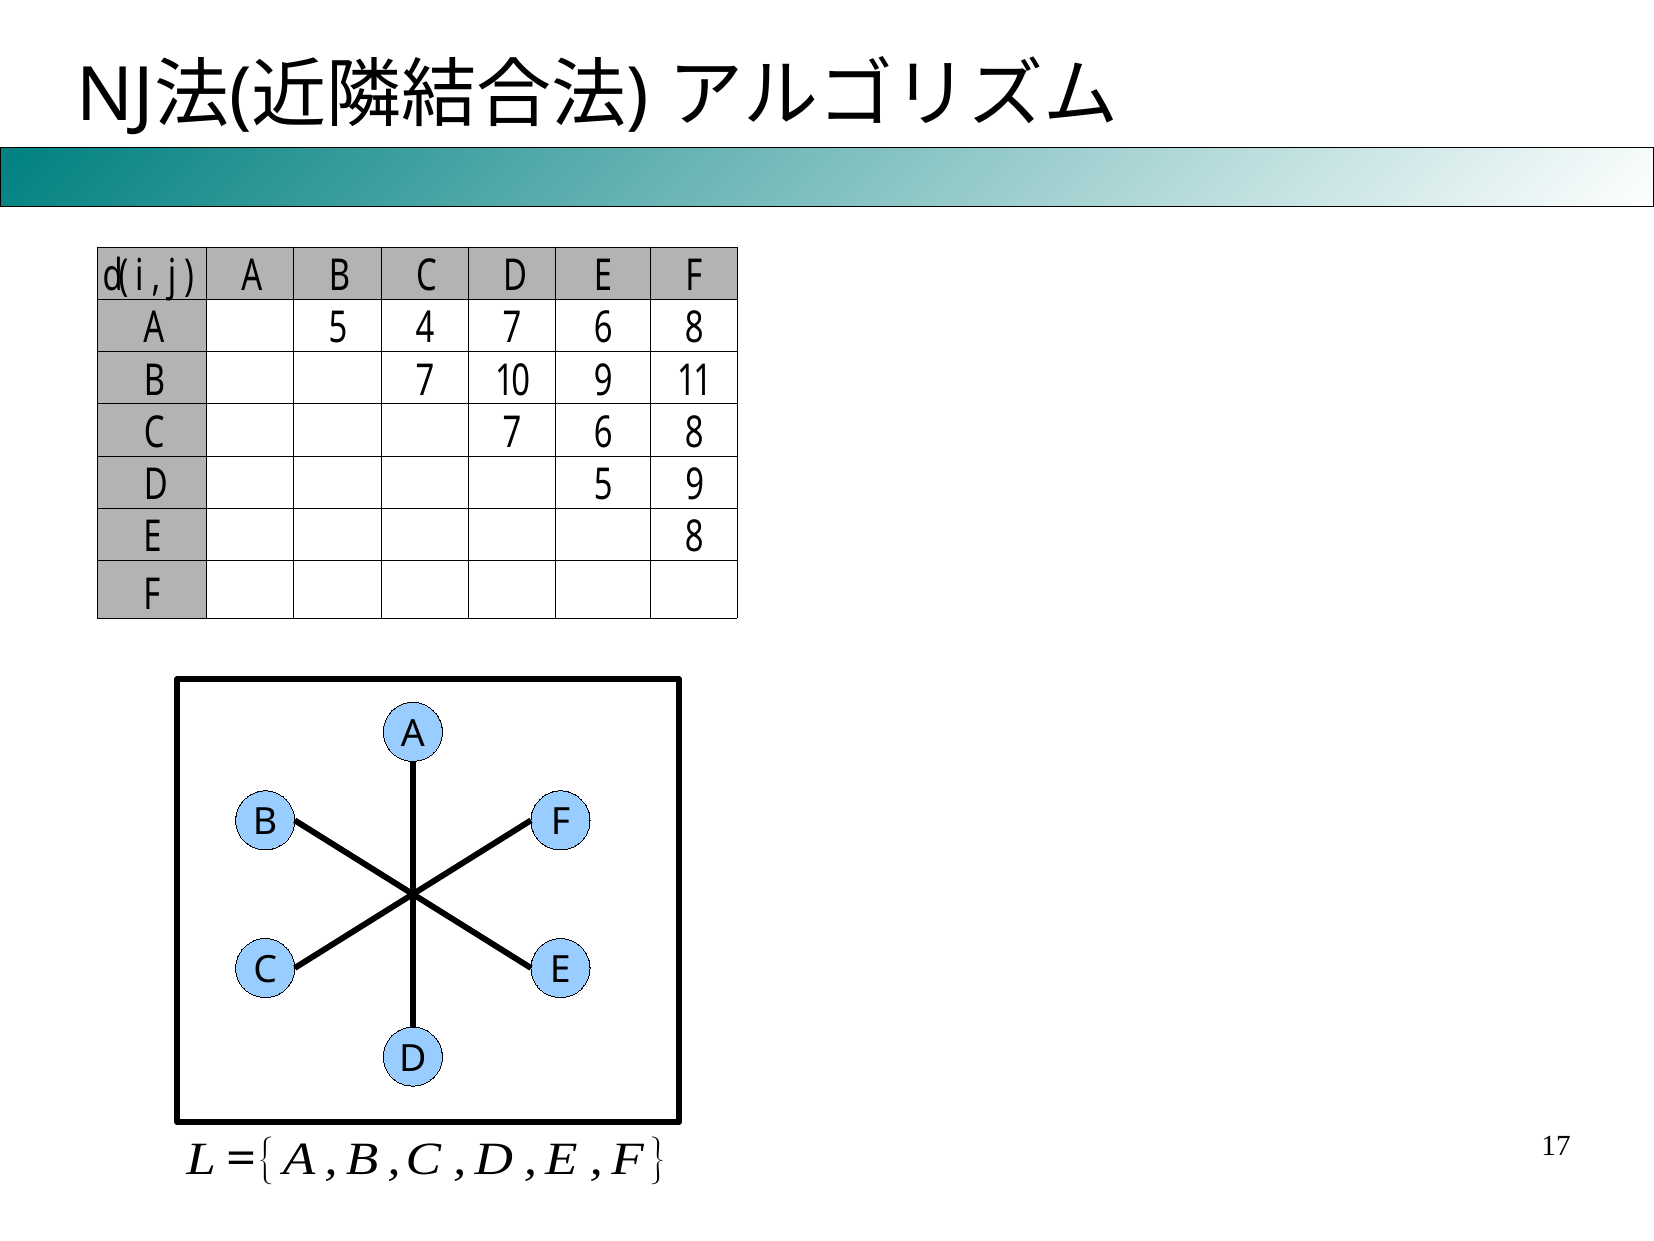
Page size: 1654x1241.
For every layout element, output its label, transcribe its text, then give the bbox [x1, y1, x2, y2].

chart [95, 245, 739, 621]
text_box A [383, 702, 443, 762]
text_box B [235, 790, 295, 850]
text_box D [383, 1027, 443, 1087]
text_box C [235, 938, 295, 998]
title NJ法(近隣結合法) アルゴリズム [76, 29, 1565, 148]
text_box F [531, 790, 591, 850]
chart [177, 1122, 677, 1241]
text_box E [531, 938, 591, 998]
